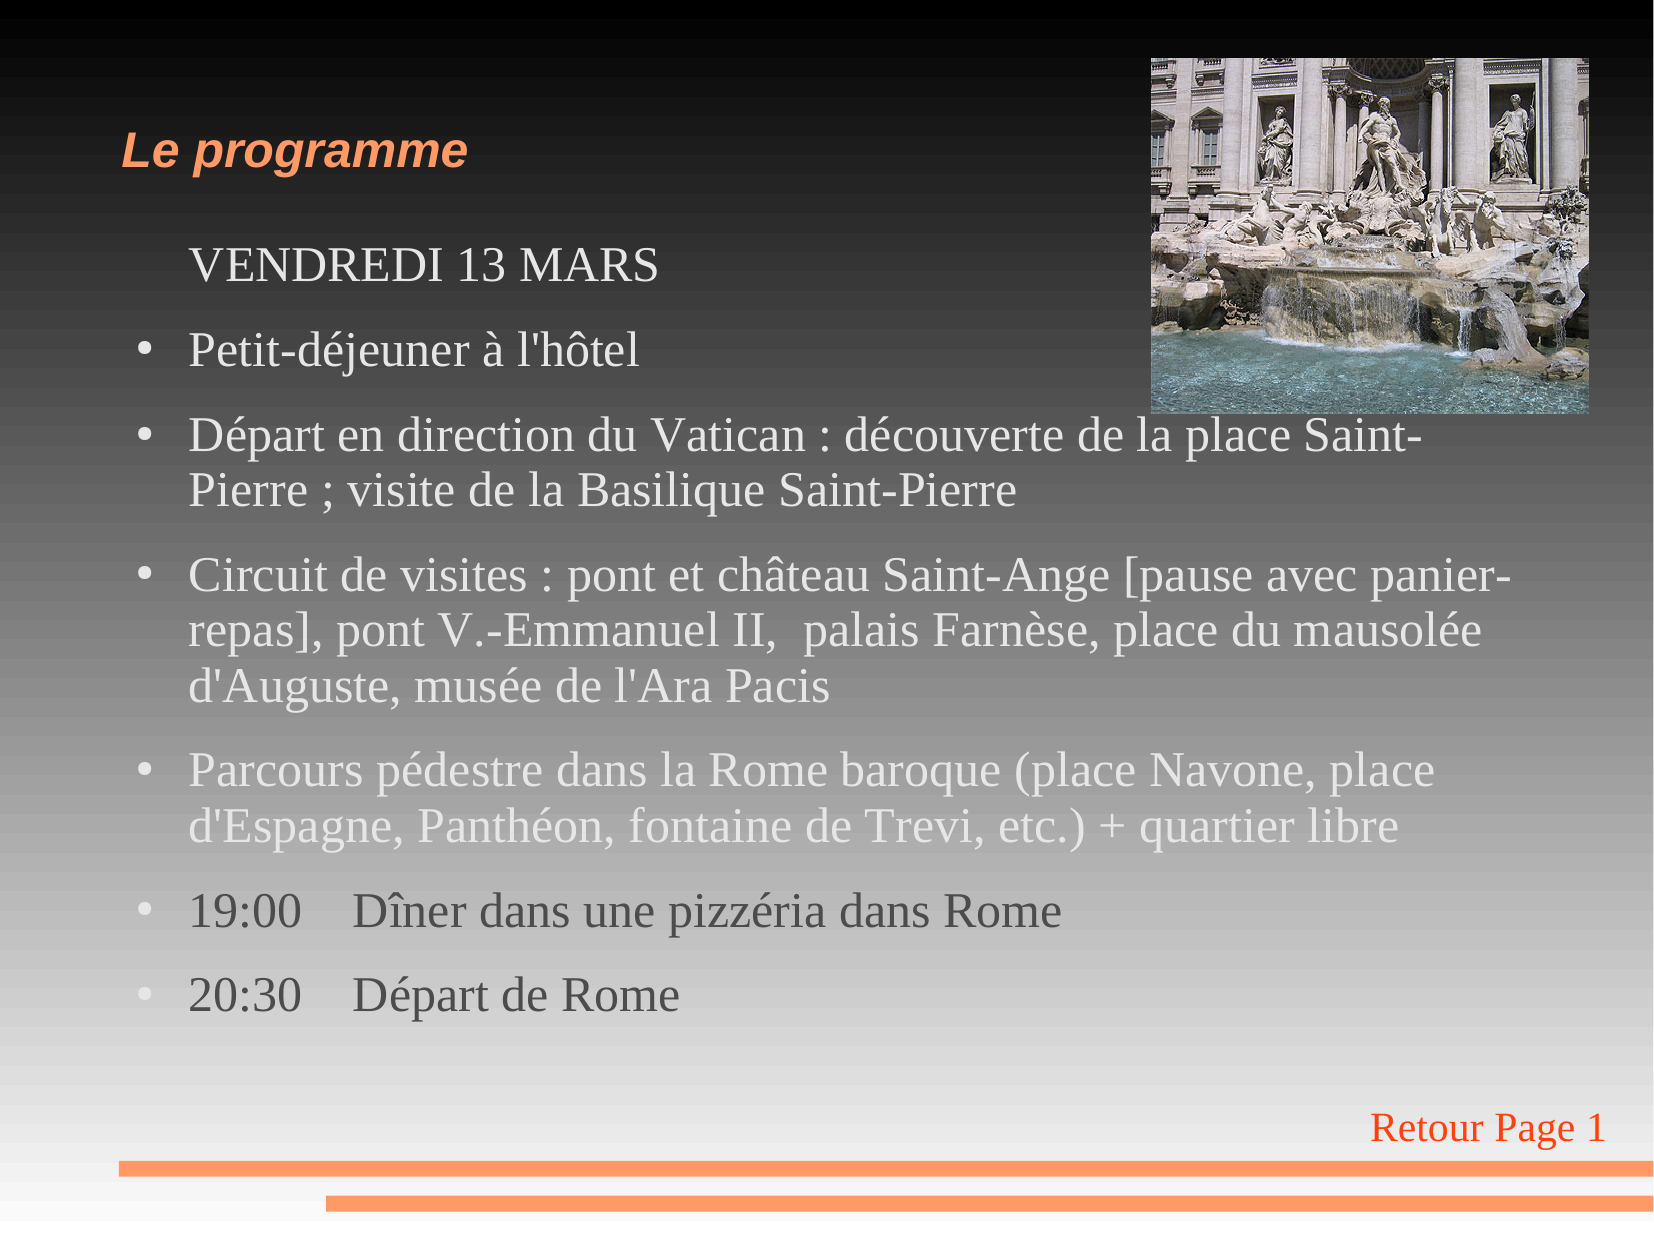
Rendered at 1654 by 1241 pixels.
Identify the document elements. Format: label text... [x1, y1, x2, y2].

title Le programme [121, 46, 1534, 237]
list VENDREDI 13 MARS Petit-déjeuner à l'hôtel Départ en direction du Vatican : découverte de la place Saint-Pierre ; visite de la Basilique Saint-Pierre Circuit de visites : pont et château Saint-Ange [pause avec panier-repas], pont V.-Emmanuel II, palais Farnèse, place du mausolée d'Auguste, musée de l'Ara Pacis Parcours pédestre dans la Rome baroque (place Navone, place d'Espagne, Panthéon, fontaine de Trevi, etc.) + quartier libre 19:00 Dîner dans une pizzéria dans Rome 20:30 Départ de Rome [118, 237, 1558, 1241]
picture [1151, 58, 1589, 414]
text_box Retour Page 1 [1299, 1104, 1637, 1152]
